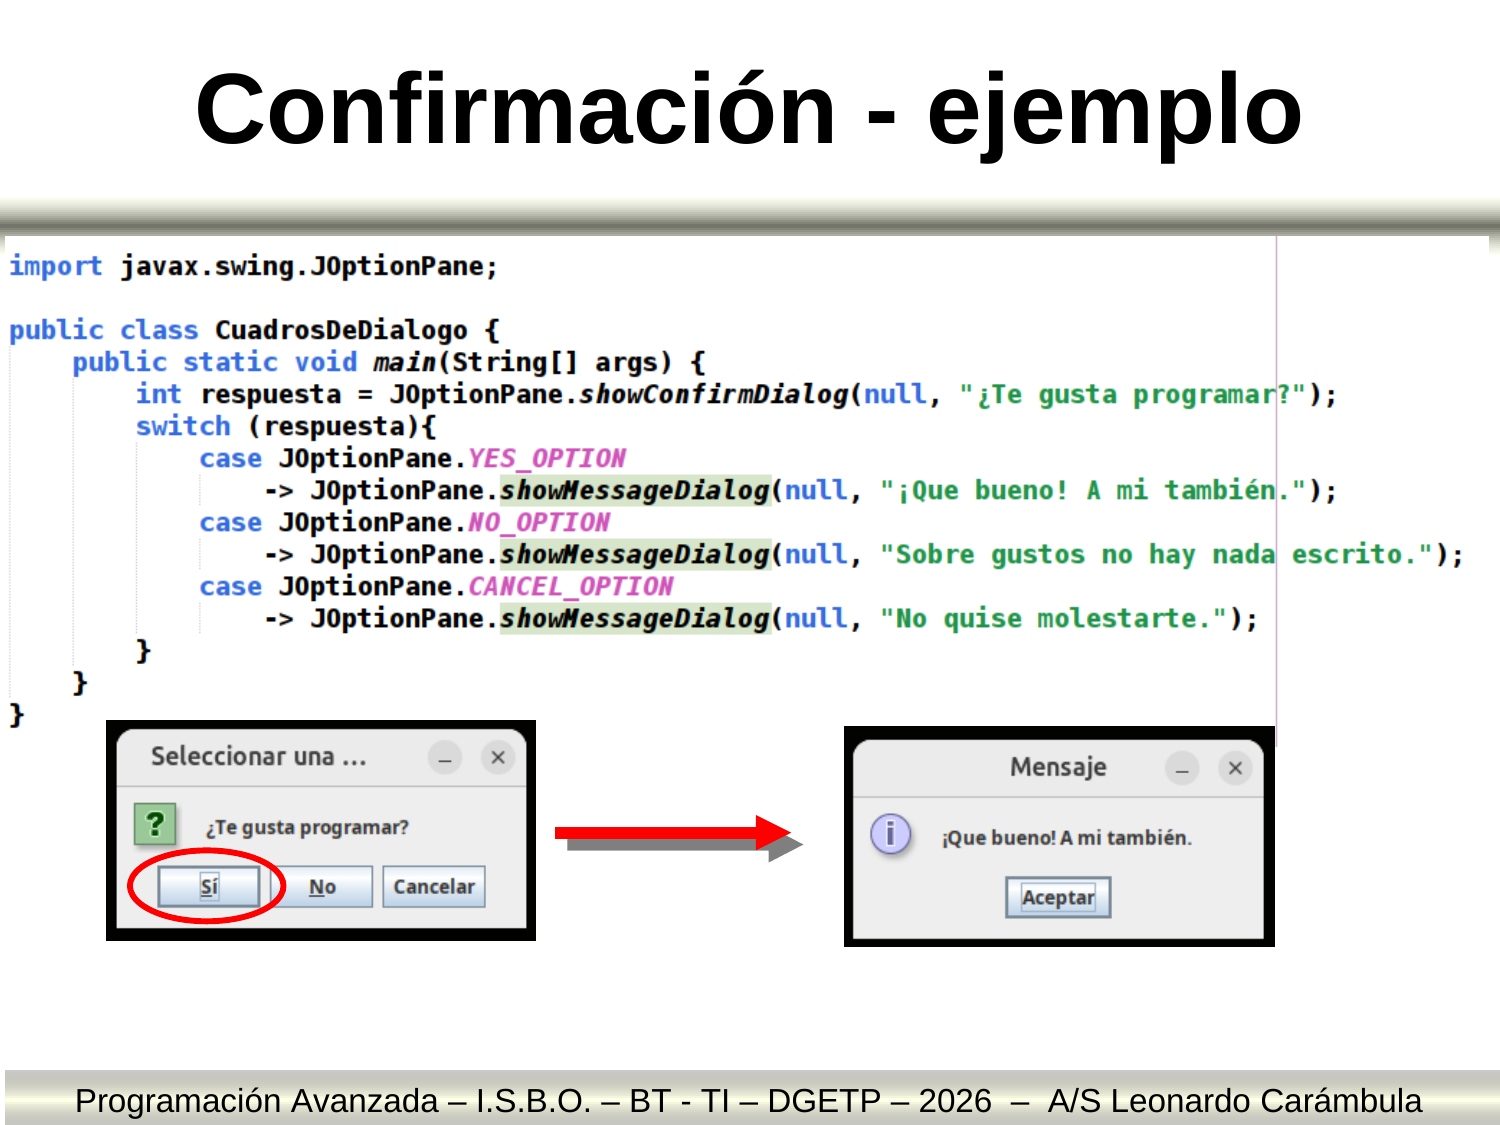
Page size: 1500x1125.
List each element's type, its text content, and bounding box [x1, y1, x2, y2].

picture [5, 236, 1489, 947]
title Confirmación - ejemplo [0, 9, 1500, 198]
